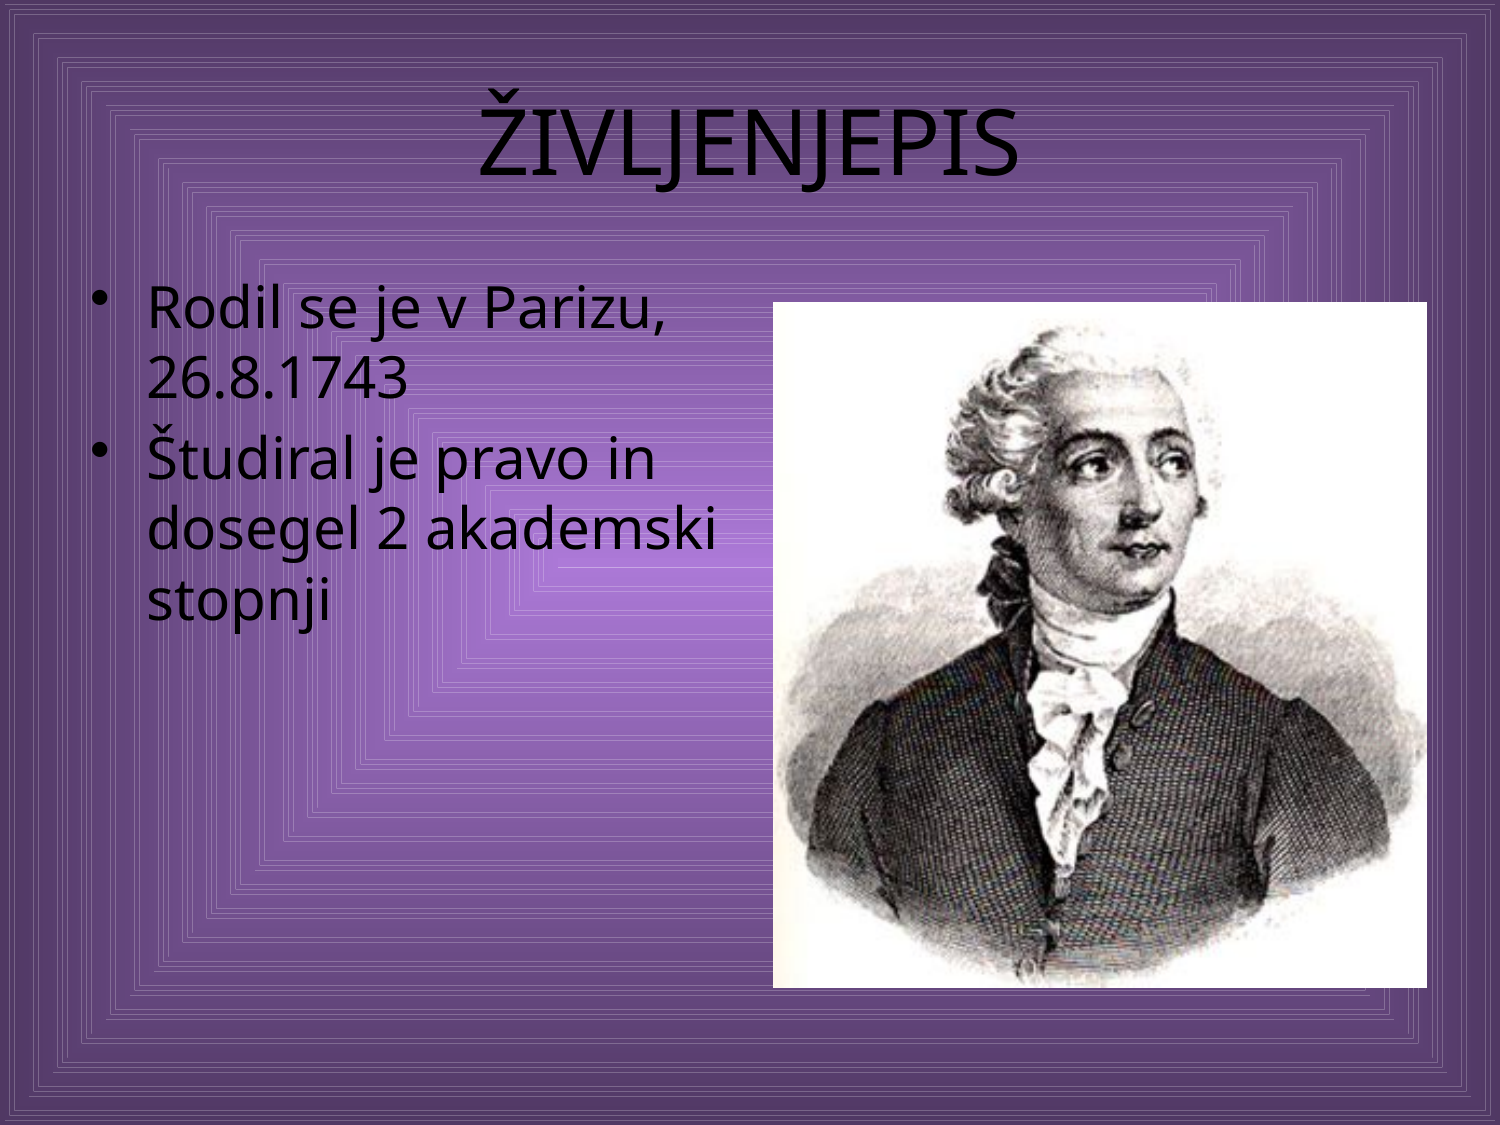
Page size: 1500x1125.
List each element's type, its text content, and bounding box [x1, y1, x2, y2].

picture [773, 302, 1427, 988]
list Rodil se je v Parizu, 26.8.1743 Študiral je pravo in dosegel 2 akademski stopnji [75, 262, 738, 1005]
title ŽIVLJENJEPIS [75, 45, 1425, 233]
